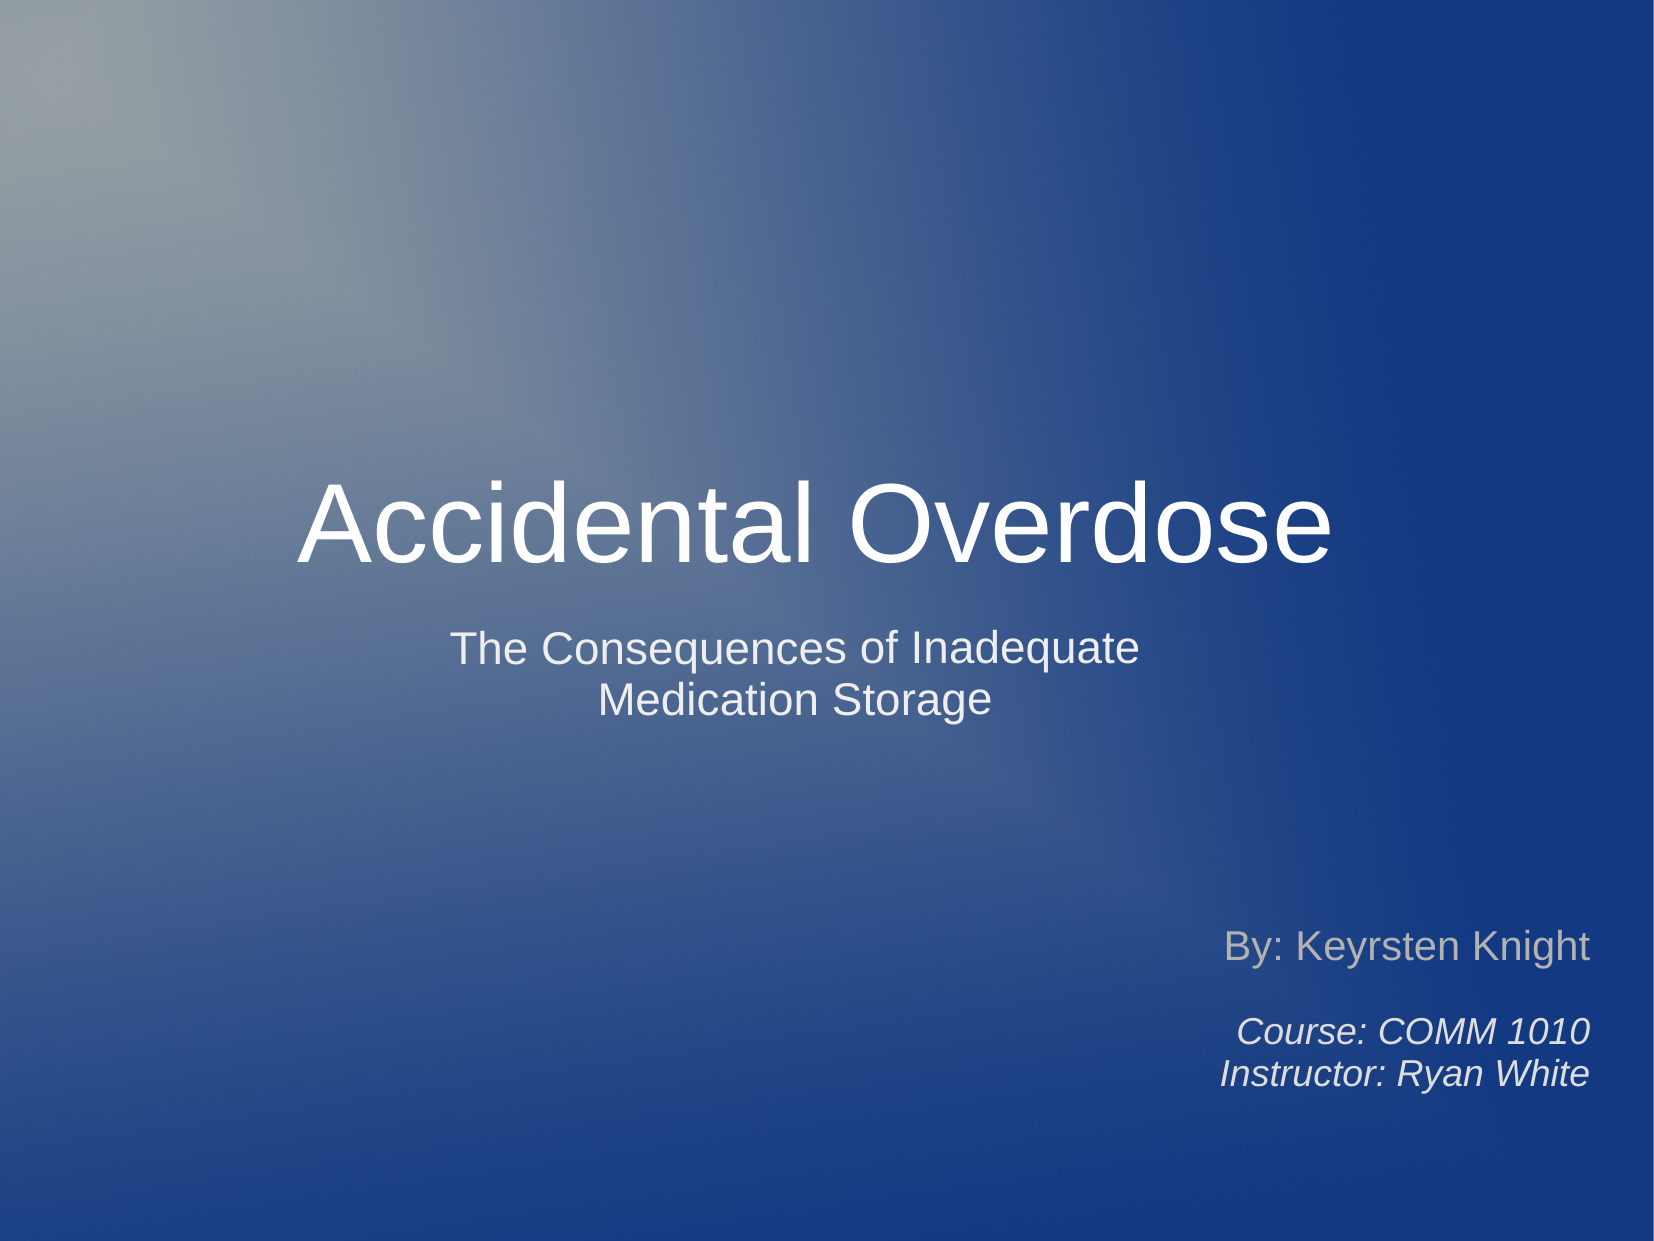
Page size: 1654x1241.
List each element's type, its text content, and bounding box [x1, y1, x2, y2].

title Accidental Overdose [71, 420, 1561, 628]
text_box By: Keyrsten Knight Course: COMM 1010 Instructor: Ryan White [1005, 915, 1606, 1145]
picture [0, 0, 1654, 1241]
text_box The Consequences of Inadequate Medication Storage [344, 613, 1246, 733]
